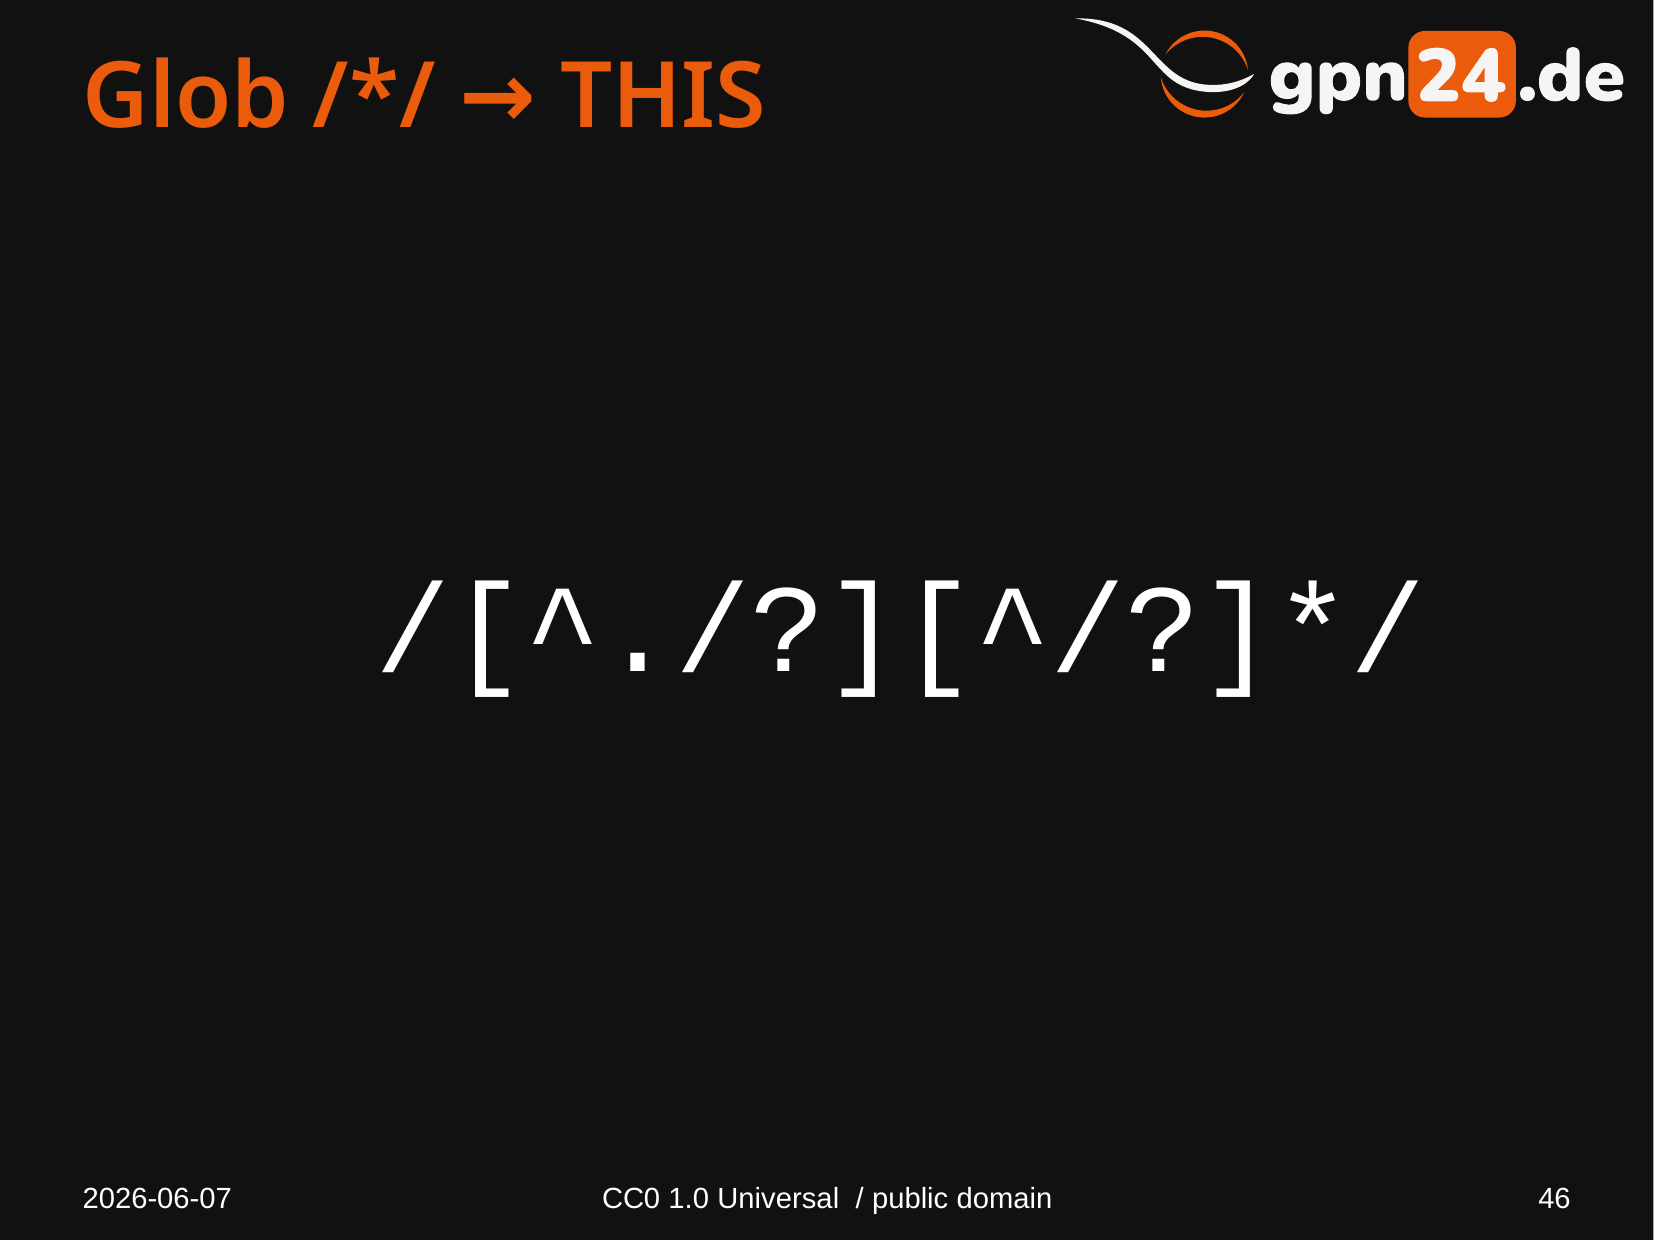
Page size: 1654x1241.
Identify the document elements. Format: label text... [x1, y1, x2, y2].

title Glob /*/ → THIS [82, 28, 1004, 155]
list /[^./?][^/?]*/ [82, 206, 1571, 956]
